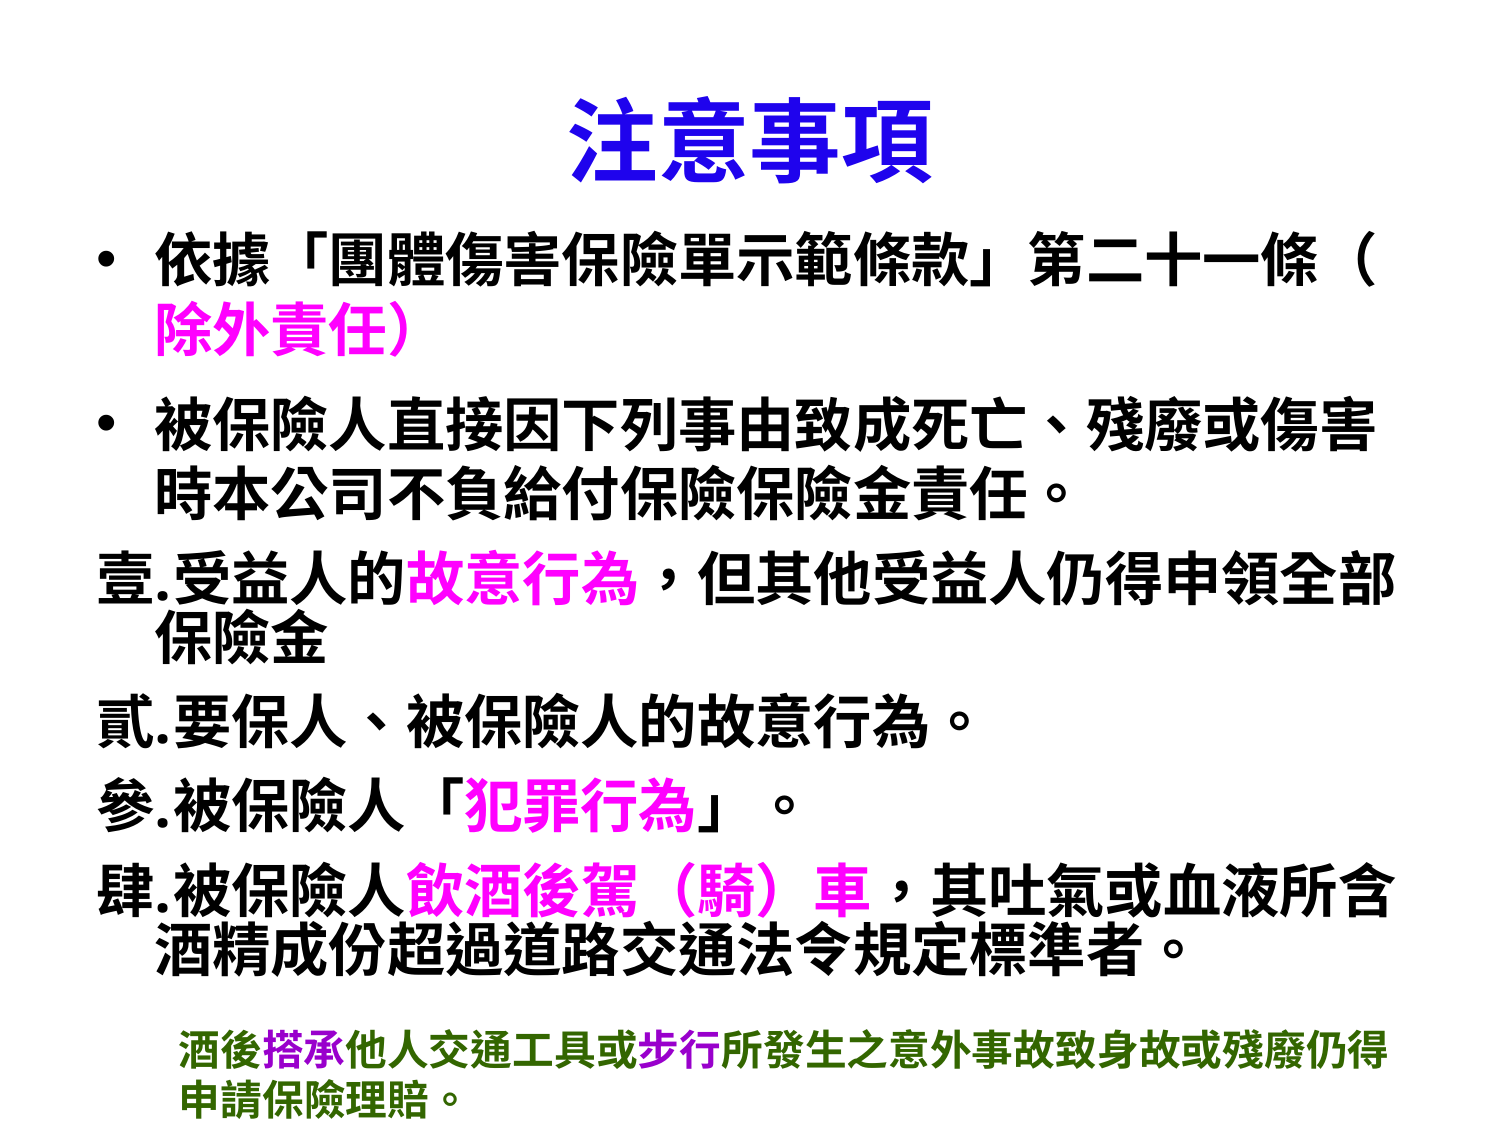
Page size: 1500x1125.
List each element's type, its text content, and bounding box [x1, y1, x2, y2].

list 依據「團體傷害保險單示範條款」第二十一條（除外責任） 被保險人直接因下列事由致成死亡、殘廢或傷害時本公司不負給付保險保險金責任。 受益人的故意行為，但其他受益人仍得申領全部保險金 要保人、被保險人的故意行為。 被保險人「犯罪行為」。 被保險人飲酒後駕（騎）車，其吐氣或血液所含酒精成份超過道路交通法令規定標準者。 [88, 208, 1439, 1009]
text_box 酒後搭承他人交通工具或步行所發生之意外事故致身故或殘廢仍得申請保險理賠。 [171, 1008, 1400, 1125]
title 注意事項 [75, 45, 1426, 233]
